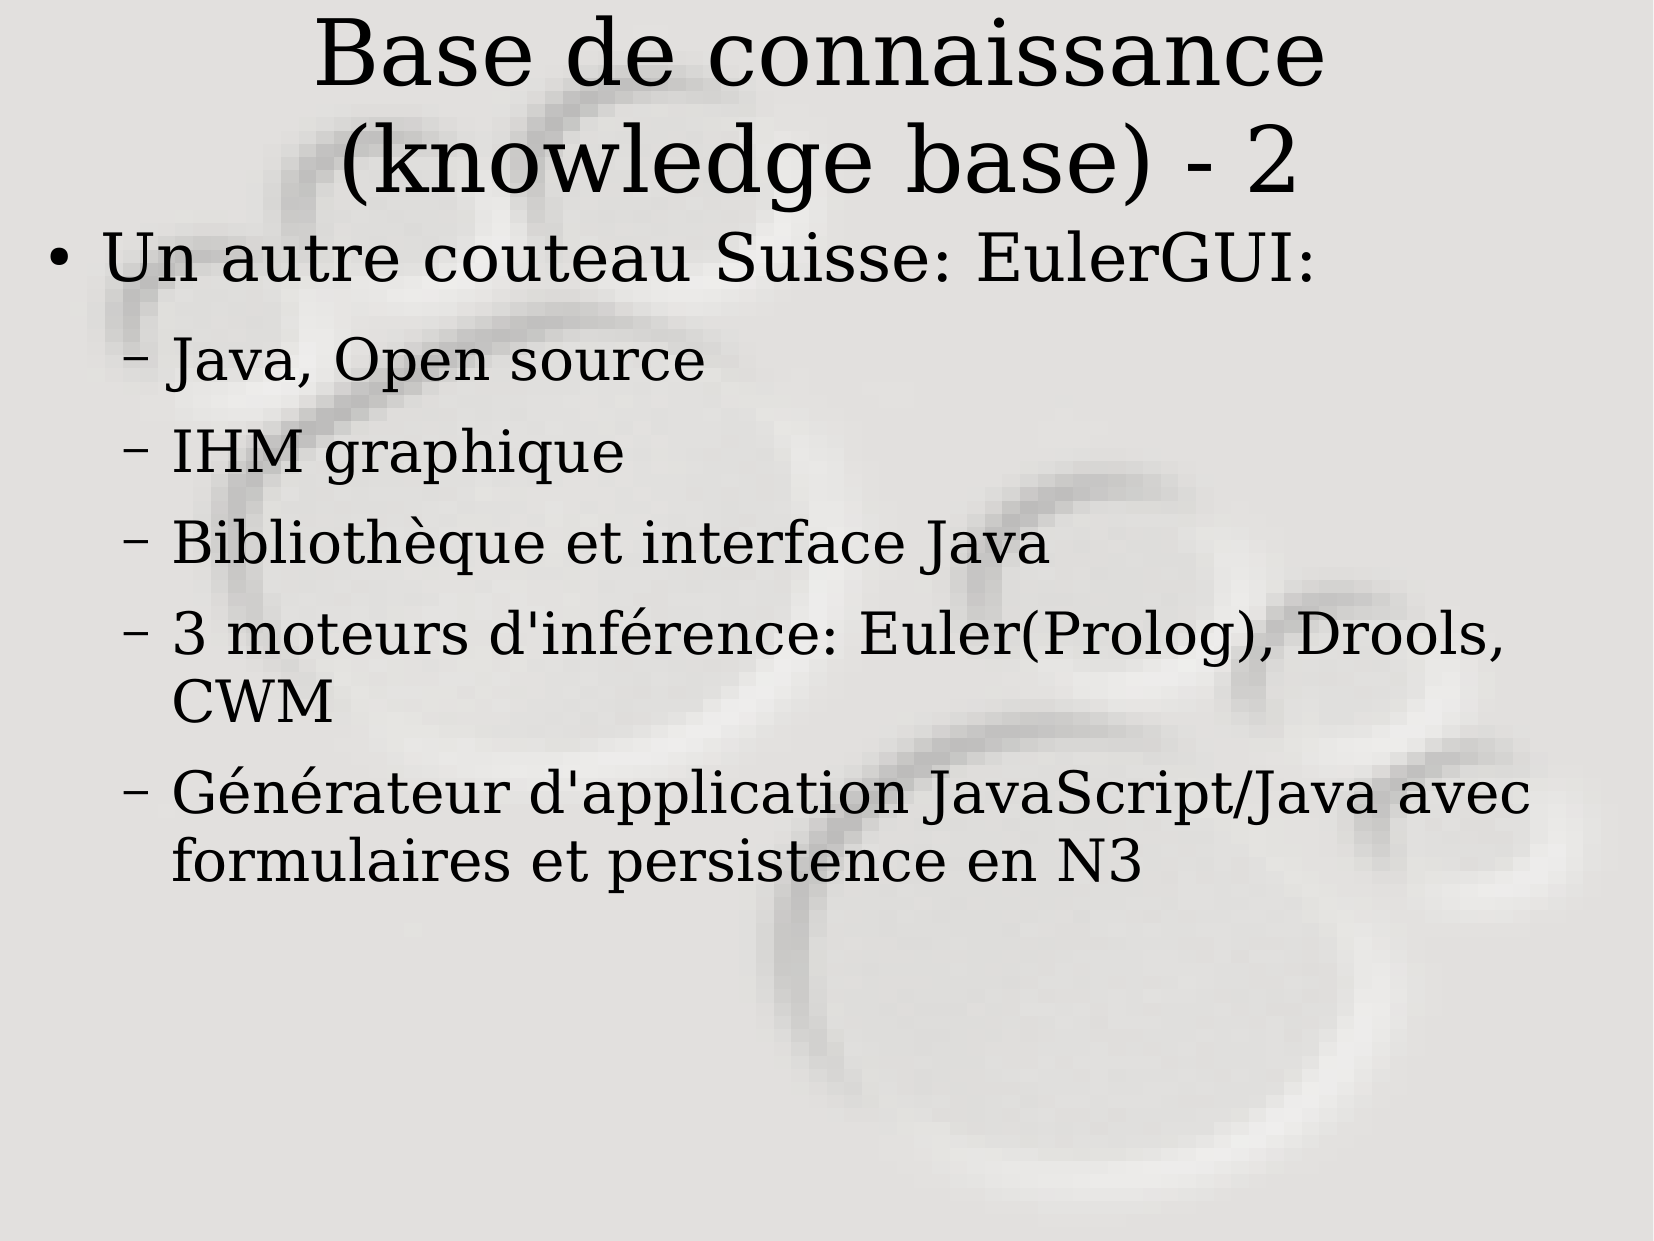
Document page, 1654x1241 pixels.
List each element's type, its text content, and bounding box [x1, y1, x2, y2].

list Un autre couteau Suisse: EulerGUI: Java, Open source IHM graphique Bibliothèque et interface Java 3 moteurs d'inférence: Euler(Prolog), Drools, CWM Générateur d'application JavaScript/Java avec formulaires et persistence en N3 [29, 219, 1625, 1038]
picture [0, 0, 1654, 1241]
title Base de connaissance (knowledge base) - 2 [76, 0, 1565, 215]
